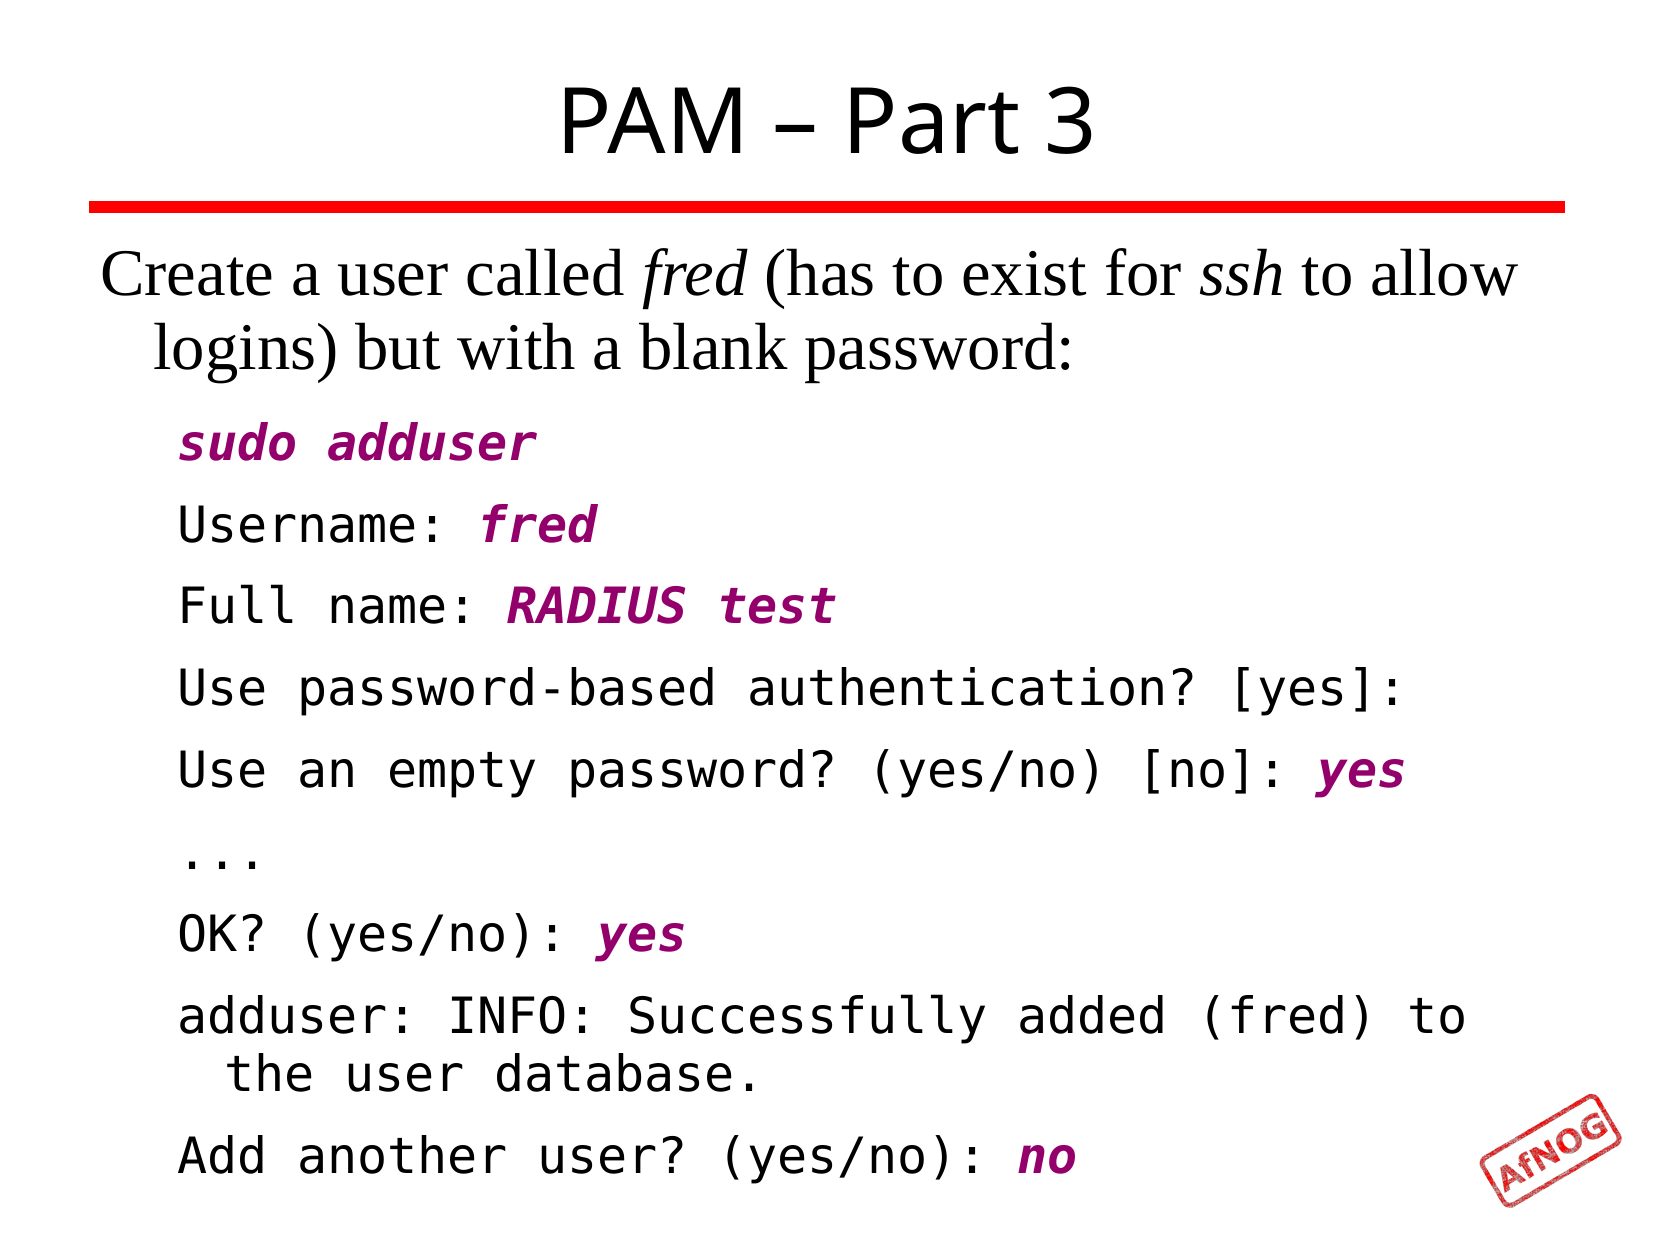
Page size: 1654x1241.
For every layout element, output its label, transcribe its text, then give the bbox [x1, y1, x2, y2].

picture [1476, 1090, 1625, 1211]
list Create a user called fred (has to exist for ssh to allow logins) but with a blank password: sudo adduser Username: fred Full name: RADIUS test Use password-based authentication? [yes]: Use an empty password? (yes/no) [no]: yes ... OK? (yes/no): yes adduser: INFO: Successfully added (fred) to the user database. Add another user? (yes/no): no [82, 236, 1571, 1186]
title PAM – Part 3 [88, 29, 1565, 207]
